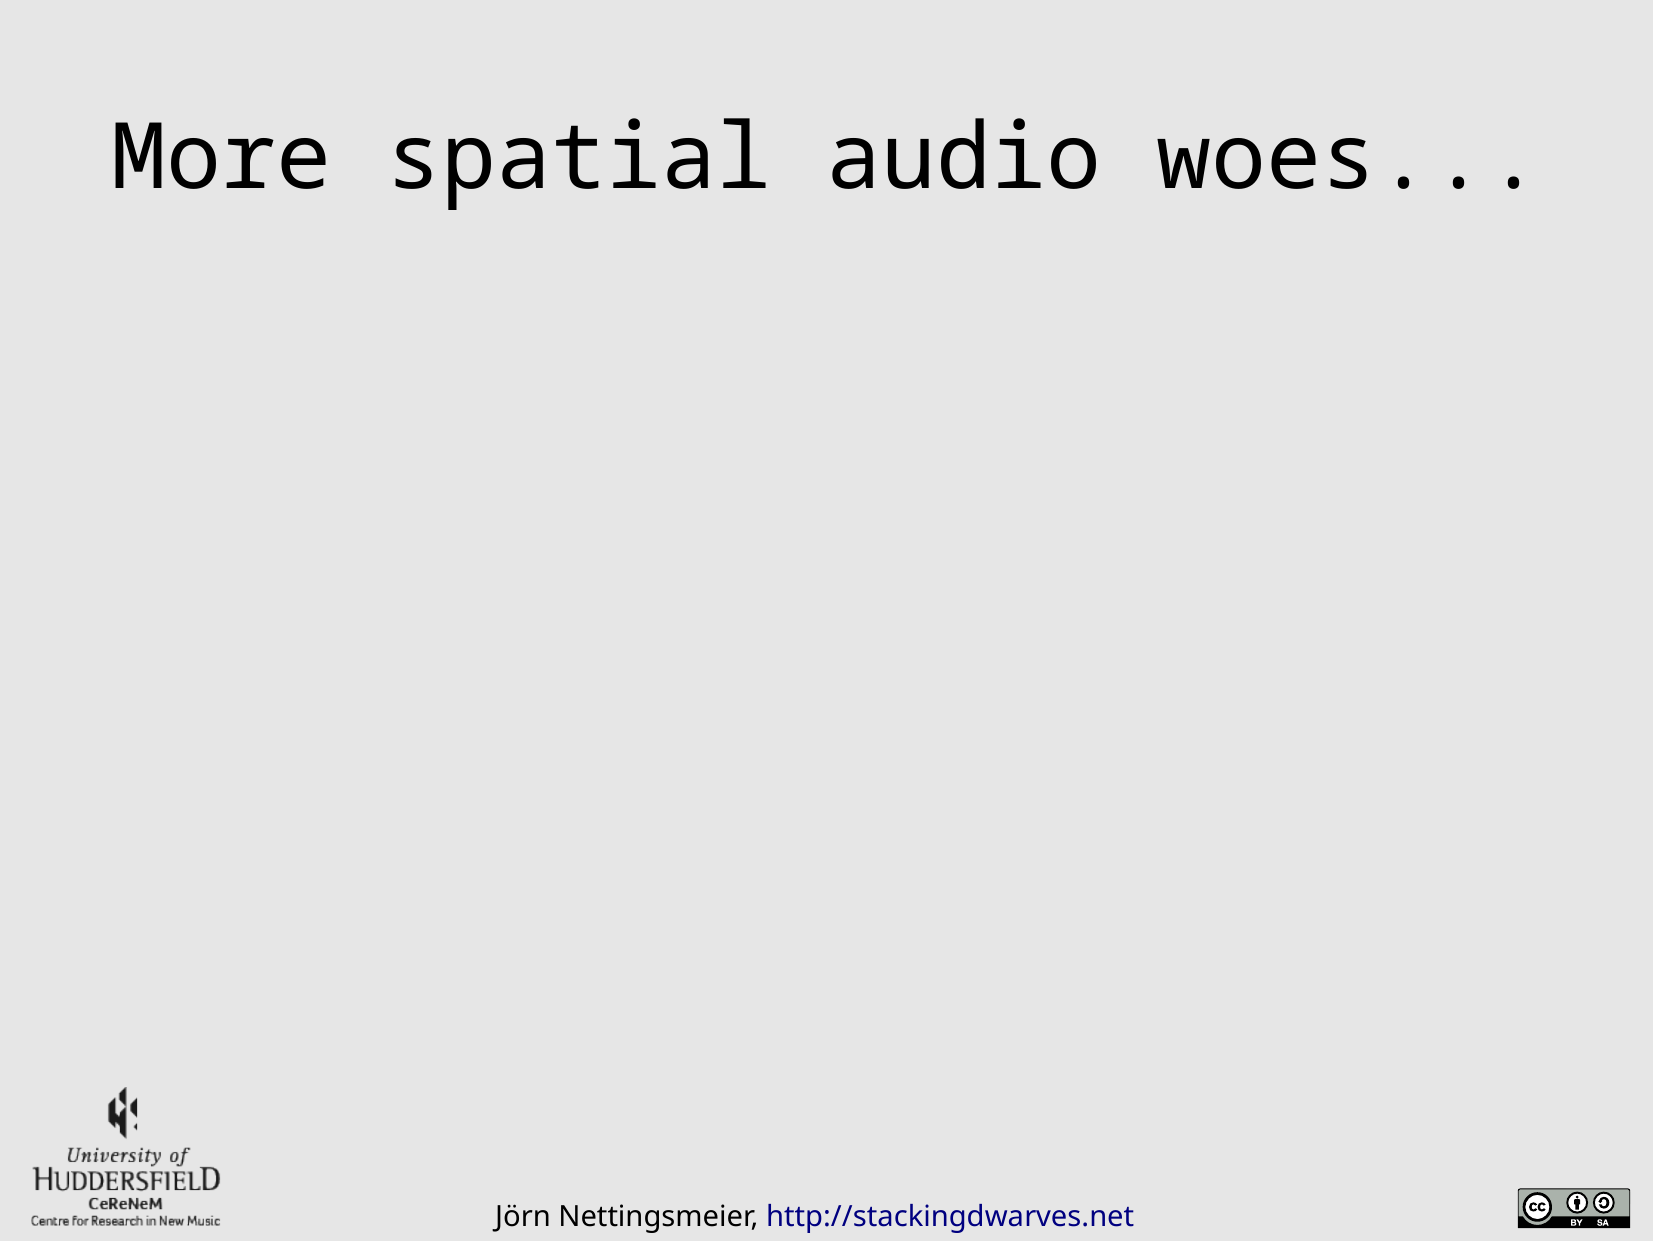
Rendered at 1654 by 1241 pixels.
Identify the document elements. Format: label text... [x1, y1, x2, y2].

title More spatial audio woes... [82, 49, 1571, 257]
picture [31, 1087, 222, 1229]
